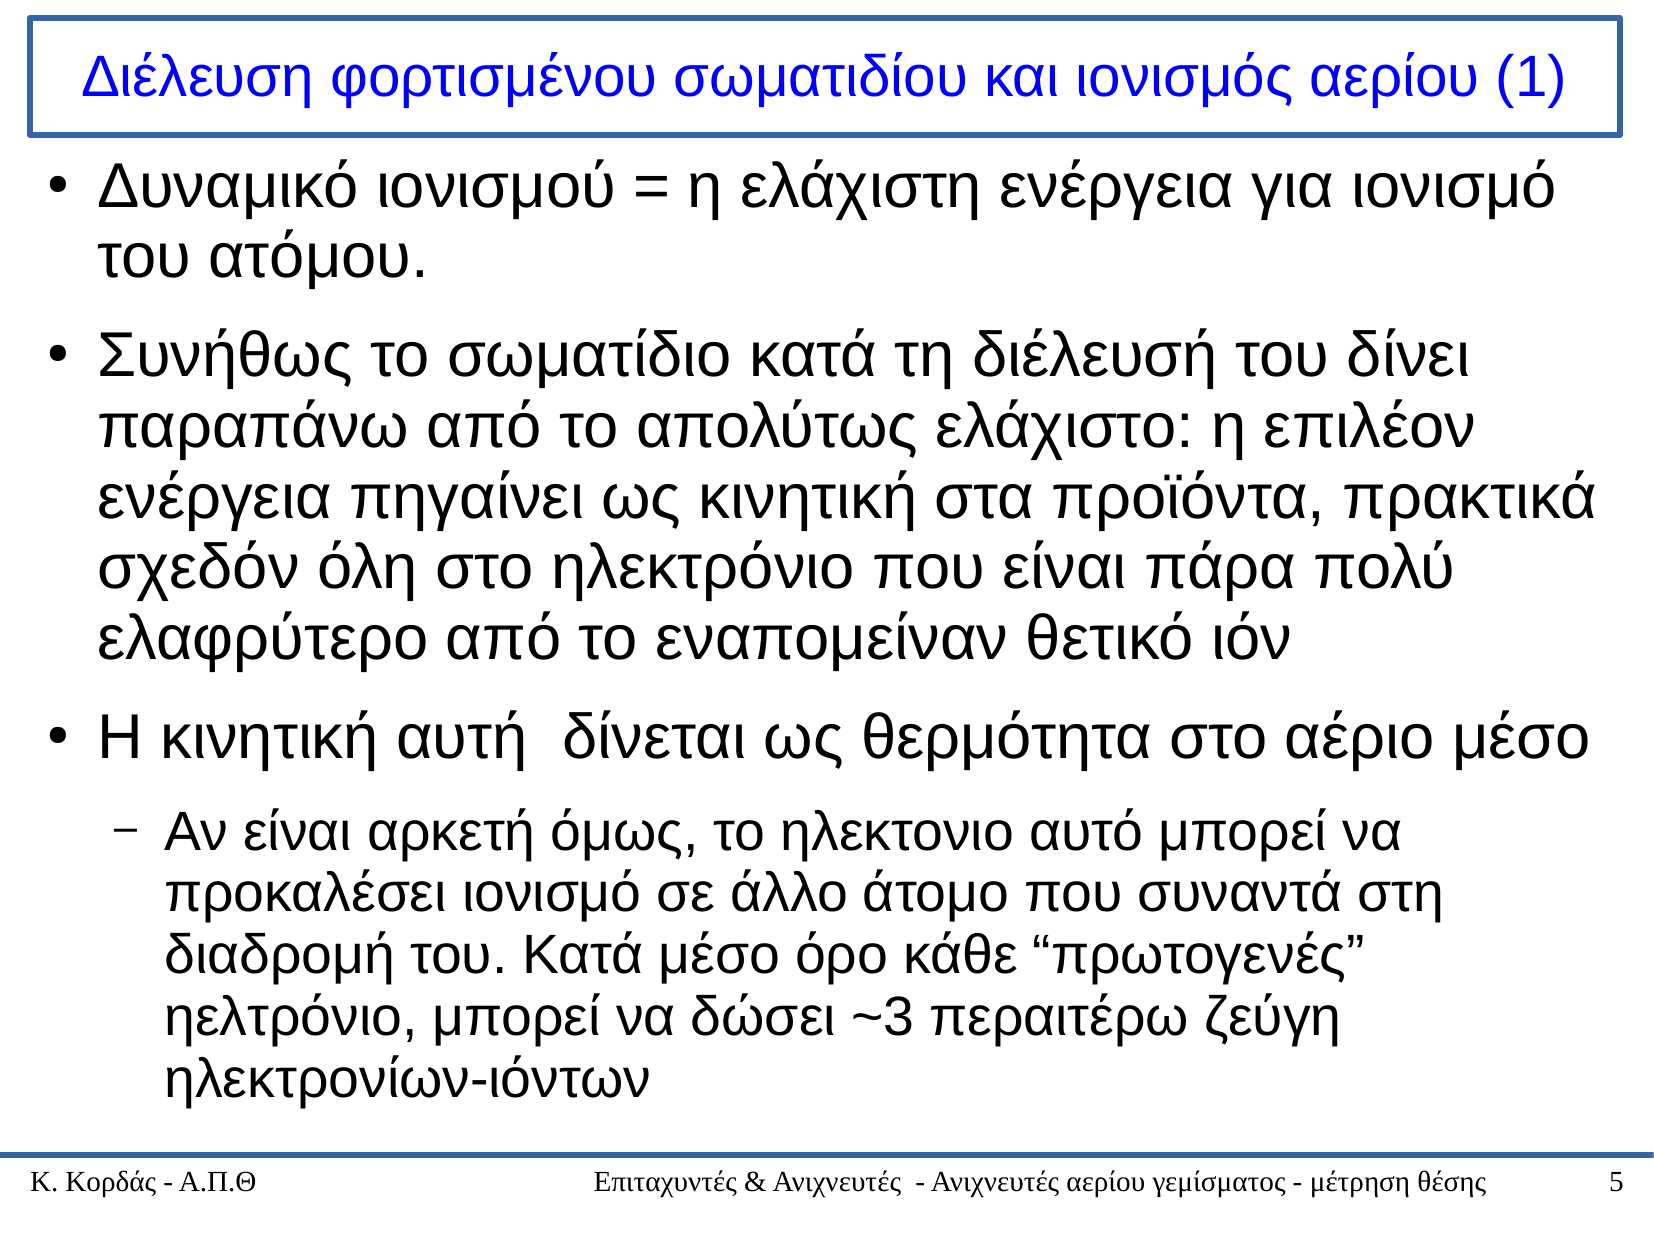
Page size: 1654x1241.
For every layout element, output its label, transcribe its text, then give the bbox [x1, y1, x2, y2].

list Δυναμικό ιονισμού = η ελάχιστη ενέργεια για ιονισμό του ατόμου. Συνήθως το σωματίδιο κατά τη διέλευσή του δίνει παραπάνω από το απολύτως ελάχιστο: η επιλέον ενέργεια πηγαίνει ως κινητική στα προϊόντα, πρακτικά σχεδόν όλη στο ηλεκτρόνιο που είναι πάρα πολύ ελαφρύτερο από το εναπομείναν θετικό ιόν Η κινητική αυτή δίνεται ως θερμότητα στο αέριο μέσο Αν είναι αρκετή όμως, το ηλεκτονιο αυτό μπορεί να προκαλέσει ιονισμό σε άλλο άτομο που συναντά στη διαδρομή του. Κατά μέσο όρο κάθε “πρωτογενές” ηελτρόνιο, μπορεί να δώσει ~3 περαιτέρω ζεύγη ηλεκτρονίων-ιόντων [30, 150, 1621, 1111]
title Διέλευση φορτισμένου σωματιδίου και ιονισμός αερίου (1) [30, 17, 1621, 136]
